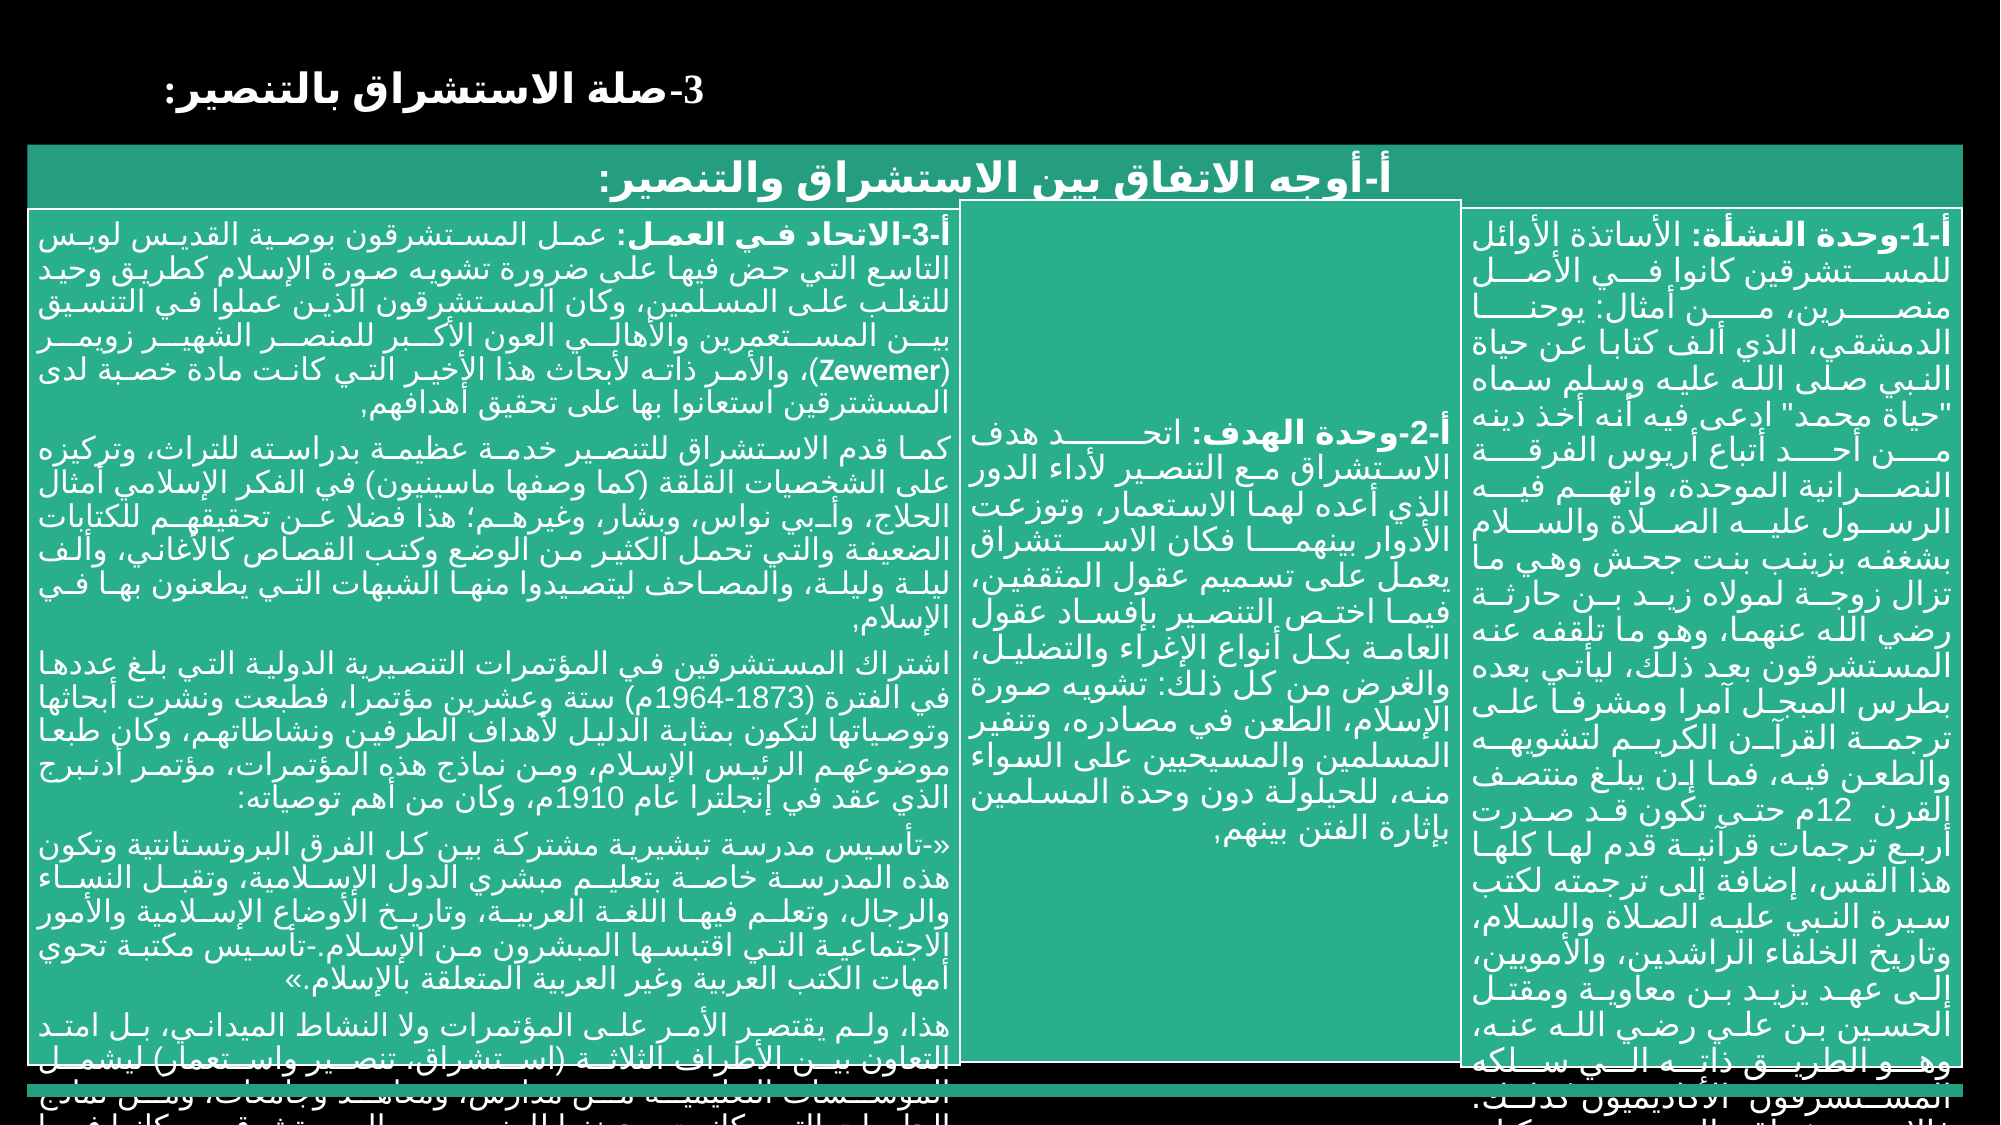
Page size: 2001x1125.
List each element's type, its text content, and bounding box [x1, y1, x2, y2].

text_box [27, 1084, 1963, 1097]
text_box أ-1-وحدة النشأة: الأساتذة الأوائل للمستشرقين كانوا في الأصل منصرين، من أمثال: يوحنا الدمشقي، الذي ألف كتابا عن حياة النبي صلى الله عليه وسلم سماه "حياة محمد" ادعى فيه أنه أخذ دينه من أحد أتباع أريوس الفرقة النصرانية الموحدة، واتهم فيه الرسول عليه الصلاة والسلام بشغفه بزينب بنت جحش وهي ما تزال زوجة لمولاه زيد بن حارثة رضي الله عنهما، وهو ما تلقفه عنه المستشرقون بعد ذلك، ليأتي بعده بطرس المبجل آمرا ومشرفا على ترجمة القرآن الكريم لتشويهه والطعن فيه، فما إن يبلغ منتصف القرن 12م حتى تكون قد صدرت أربع ترجمات قرآنية قدم لها كلها هذا القس، إضافة إلى ترجمته لكتب سيرة النبي عليه الصلاة والسلام، وتاريخ الخلفاء الراشدين، والأمويين، إلى عهد يزيد بن معاوية ومقتل الحسين بن علي رضي الله عنه، وهو الطريق ذاته الي سلكه المستشرقون الأكاديميون كذلك؛ فالاستشراق والتنصير حركتان خرجتا إلى حيز الوجود بعد فشل الحروب الصليبية التي دانت قرنين من الزمن، لتكونان بديلا ناعما للمواجهة الدينية والحضارية بين الشرق والغرب. [1460, 207, 1962, 1067]
text_box أ-2-وحدة الهدف: اتحد هدف الاستشراق مع التنصير لأداء الدور الذي أعده لهما الاستعمار، وتوزعت الأدوار بينهما فكان الاستشراق يعمل على تسميم عقول المثقفين، فيما اختص التنصير بإفساد عقول العامة بكل أنواع الإغراء والتضليل، والغرض من كل ذلك: تشويه صورة الإسلام، الطعن في مصادره، وتنفير المسلمين والمسيحيين على السواء منه، للحيلولة دون وحدة المسلمين بإثارة الفتن بينهم, [960, 199, 1461, 1062]
text_box أ-أوجه الاتفاق بين الاستشراق والتنصير: [27, 144, 1963, 215]
title 3-صلة الاستشراق بالتنصير: [137, 59, 1863, 121]
text_box أ-3-الاتحاد في العمل: عمل المستشرقون بوصية القديس لويس التاسع التي حض فيها على ضرورة تشويه صورة الإسلام كطريق وحيد للتغلب على المسلمين، وكان المستشرقون الذين عملوا في التنسيق بين المستعمرين والأهالي العون الأكبر للمنصر الشهير زويمر (Zewemer)، والأمر ذاته لأبحاث هذا الأخير التي كانت مادة خصبة لدى المسشترقين استعانوا بها على تحقيق أهدافهم, كما قدم الاستشراق للتنصير خدمة عظيمة بدراسته للتراث، وتركيزه على الشخصيات القلقة (كما وصفها ماسينيون) في الفكر الإسلامي أمثال الحلاج، وأبي نواس، وبشار، وغيرهم؛ هذا فضلا عن تحقيقهم للكتابات الضعيفة والتي تحمل الكثير من الوضع وكتب القصاص كالأغاني، وألف ليلة وليلة، والمصاحف ليتصيدوا منها الشبهات التي يطعنون بها في الإسلام, اشتراك المستشرقين في المؤتمرات التنصيرية الدولية التي بلغ عددها في الفترة (1873-1964م) ستة وعشرين مؤتمرا، فطبعت ونشرت أبحاثها وتوصياتها لتكون بمثابة الدليل لأهداف الطرفين ونشاطاتهم، وكان طبعا موضوعهم الرئيس الإسلام، ومن نماذج هذه المؤتمرات، مؤتمر أدنبرج الذي عقد في إنجلترا عام 1910م، وكان من أهم توصياته: «-تأسيس مدرسة تبشيرية مشتركة بين كل الفرق البروتستانتية وتكون هذه المدرسة خاصة بتعليم مبشري الدول الإسلامية، وتقبل النساء والرجال، وتعلم فيها اللغة العربية، وتاريخ الأوضاع الإسلامية والأمور الاجتماعية التي اقتبسها المبشرون من الإسلام.-تأسيس مكتبة تحوي أمهات الكتب العربية وغير العربية المتعلقة بالإسلام.» هذا، ولم يقتصر الأمر على المؤتمرات ولا النشاط الميداني، بل امتد التعاون بين الأطراف الثلاثة (استشراق، تنصير واستعمار) ليشمل المؤسسات التعليمية من مدارس، ومعاهد وجامعات، ومن نماذج الجامعات التي كانت محضنا للمنصرين والمستشرقين، وكانوا فيها أقطاب التدريس ووضع البرامج، نجد كلا من: الجامعة اليسوعية، والجامعة الأمريكية، وكلاهما في بيروت، والجامعة الأمريكية في كل من القاهرة واسطنبول، والكلية الفرنسية في لاهور، وكلية غوردن في الخرطوم, [28, 209, 961, 1066]
